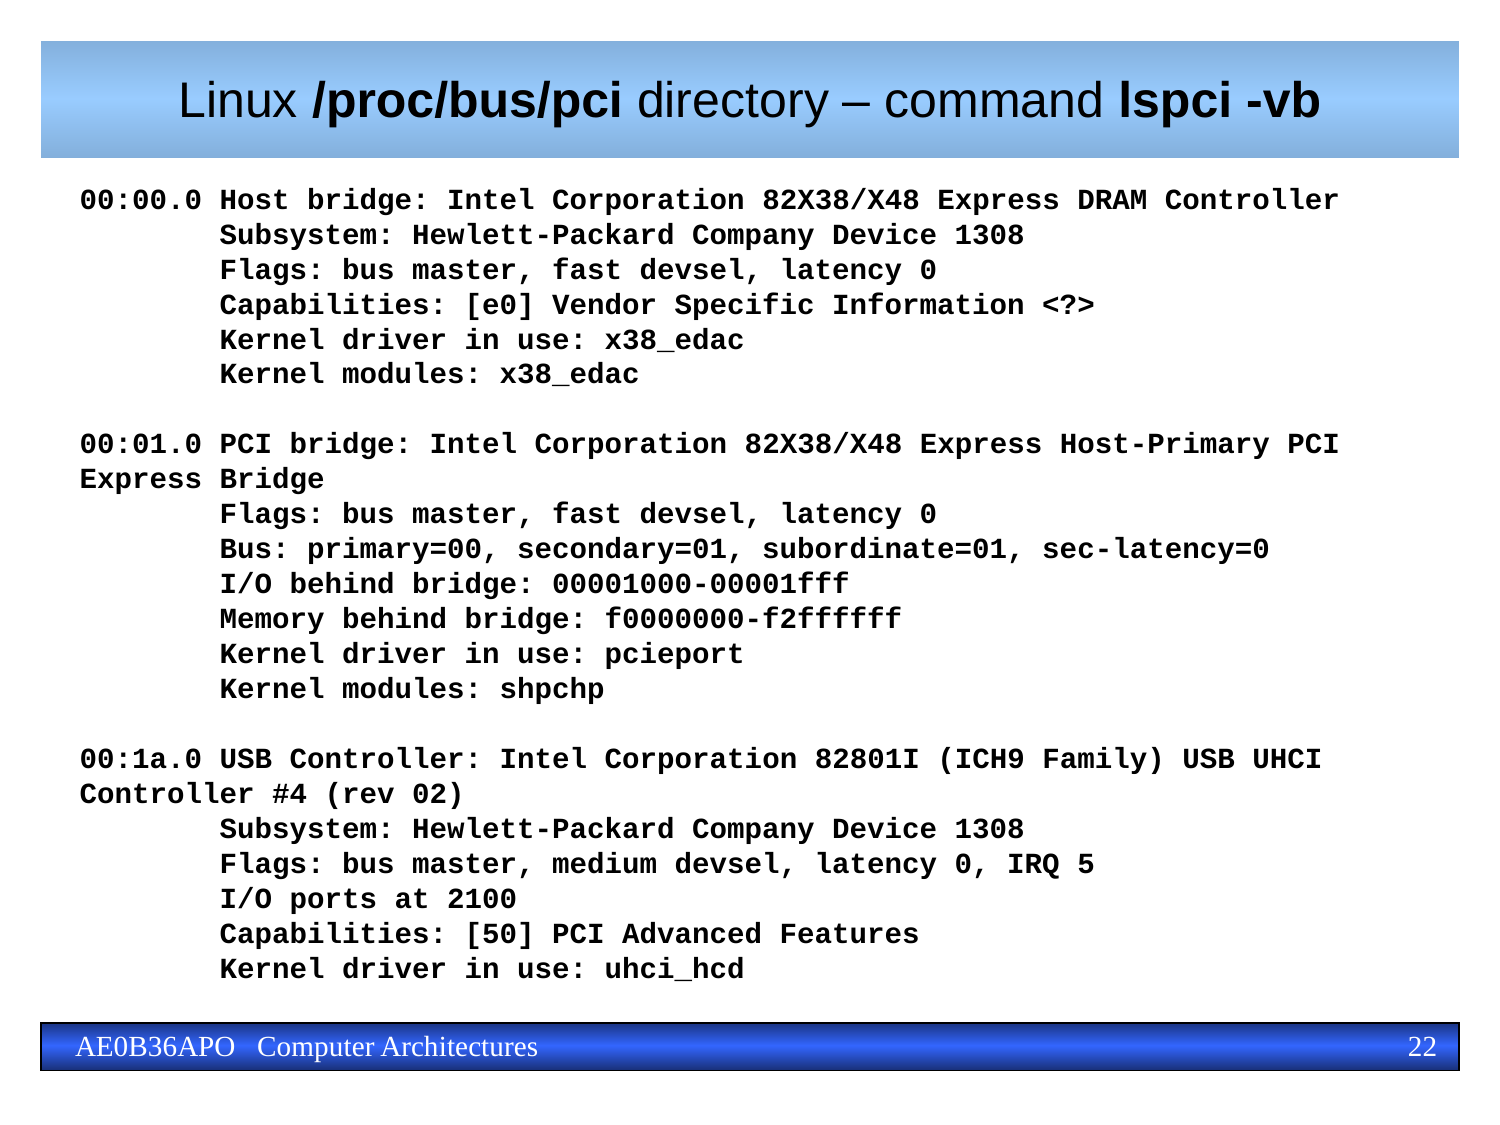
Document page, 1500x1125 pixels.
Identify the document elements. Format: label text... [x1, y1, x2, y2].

text_box 00:00.0 Host bridge: Intel Corporation 82X38/X48 Express DRAM Controller Subsystem: Hewlett-Packard Company Device 1308 Flags: bus master, fast devsel, latency 0 Capabilities: [e0] Vendor Specific Information <?> Kernel driver in use: x38_edac Kernel modules: x38_edac 00:01.0 PCI bridge: Intel Corporation 82X38/X48 Express Host-Primary PCI Express Bridge Flags: bus master, fast devsel, latency 0 Bus: primary=00, secondary=01, subordinate=01, sec-latency=0 I/O behind bridge: 00001000-00001fff Memory behind bridge: f0000000-f2ffffff Kernel driver in use: pcieport Kernel modules: shpchp 00:1a.0 USB Controller: Intel Corporation 82801I (ICH9 Family) USB UHCI Controller #4 (rev 02) Subsystem: Hewlett-Packard Company Device 1308 Flags: bus master, medium devsel, latency 0, IRQ 5 I/O ports at 2100 Capabilities: [50] PCI Advanced Features Kernel driver in use: uhci_hcd [64, 172, 1436, 1021]
title Linux /proc/bus/pci directory – command lspci -vb [41, 41, 1459, 158]
